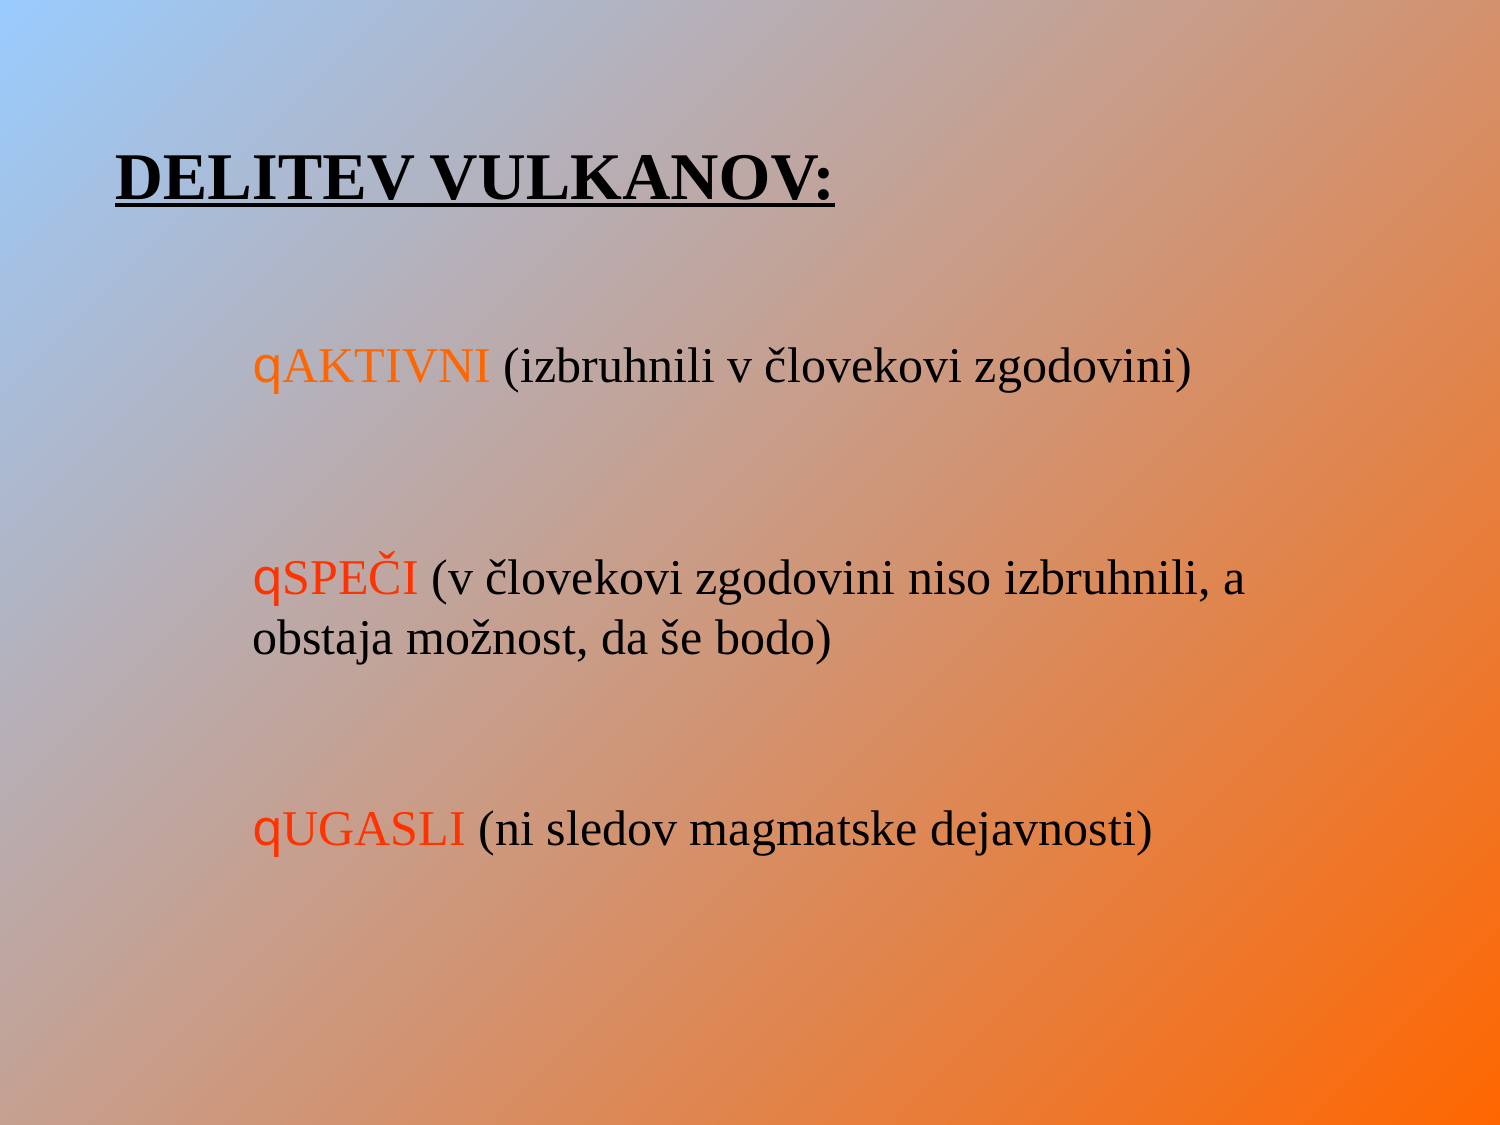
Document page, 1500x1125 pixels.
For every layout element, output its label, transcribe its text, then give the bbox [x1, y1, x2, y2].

text_box qAKTIVNI (izbruhnili v človekovi zgodovini) [237, 324, 1288, 537]
text_box qSPEČI (v človekovi zgodovini niso izbruhnili, a obstaja možnost, da še bodo) [237, 537, 1350, 758]
text_box qUGASLI (ni sledov magmatske dejavnosti) [237, 787, 1213, 948]
text_box DELITEV VULKANOV: [99, 125, 1338, 305]
